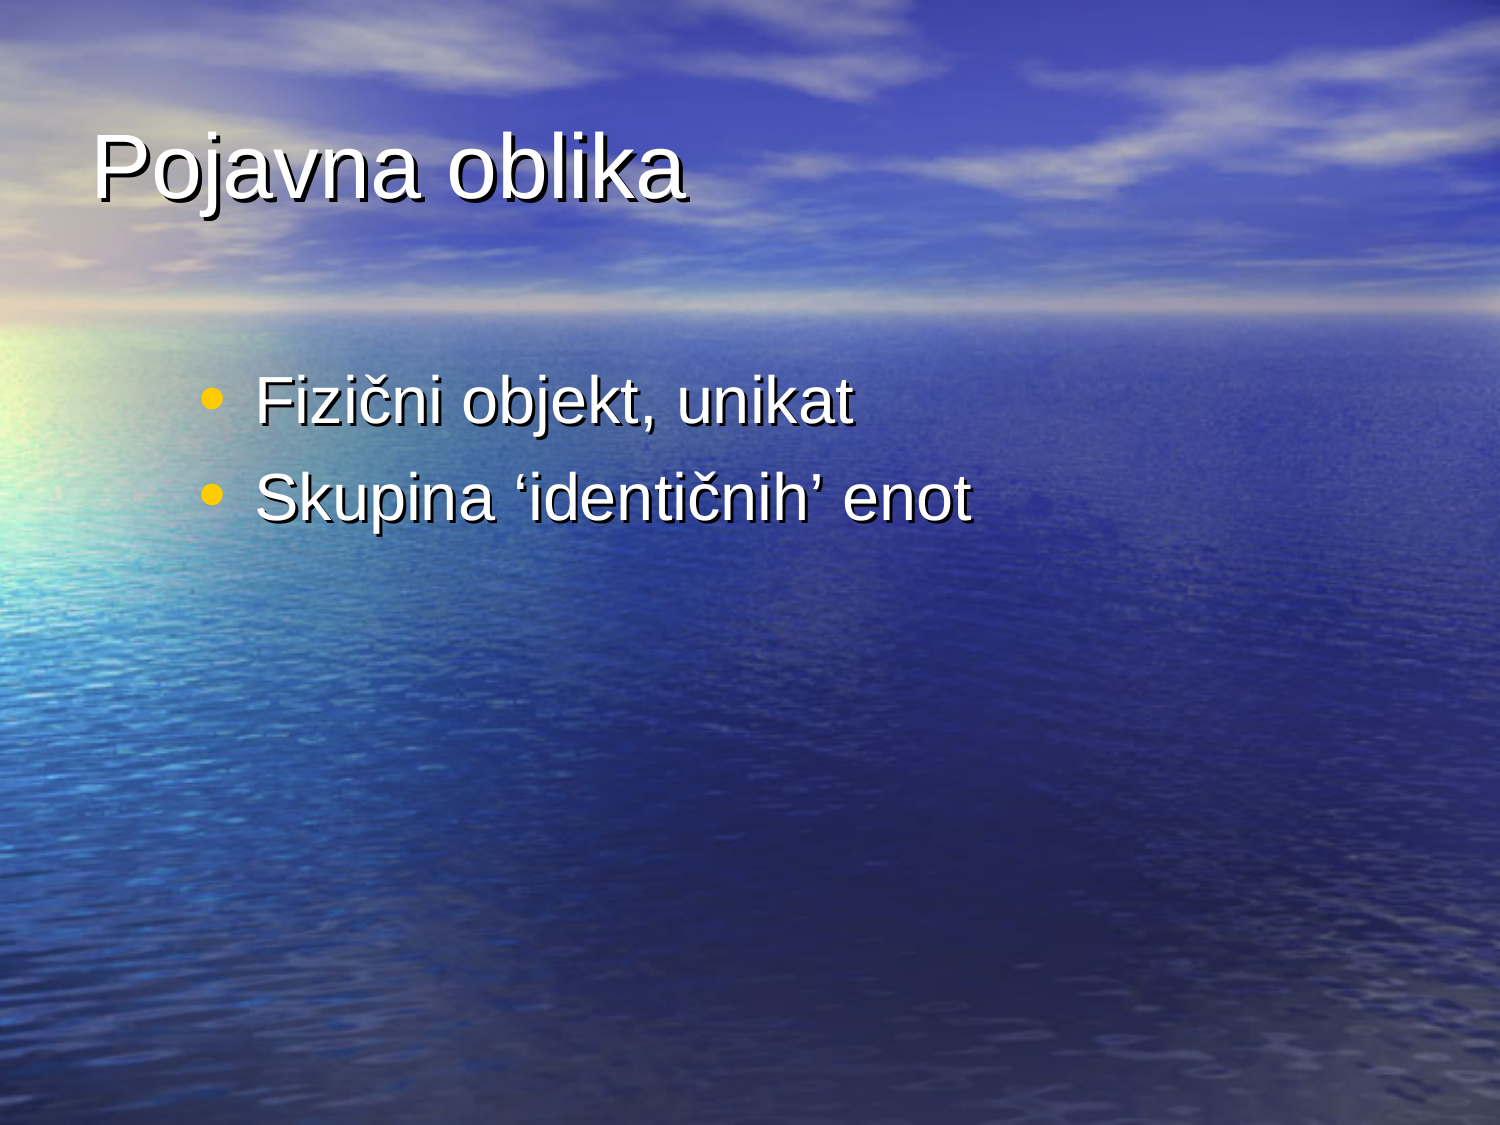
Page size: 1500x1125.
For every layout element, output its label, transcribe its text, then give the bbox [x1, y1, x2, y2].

title Pojavna oblika [75, 47, 1426, 276]
picture [0, 0, 1500, 1125]
list Fizični objekt, unikat Skupina ‘identičnih’ enot [183, 243, 1500, 1001]
